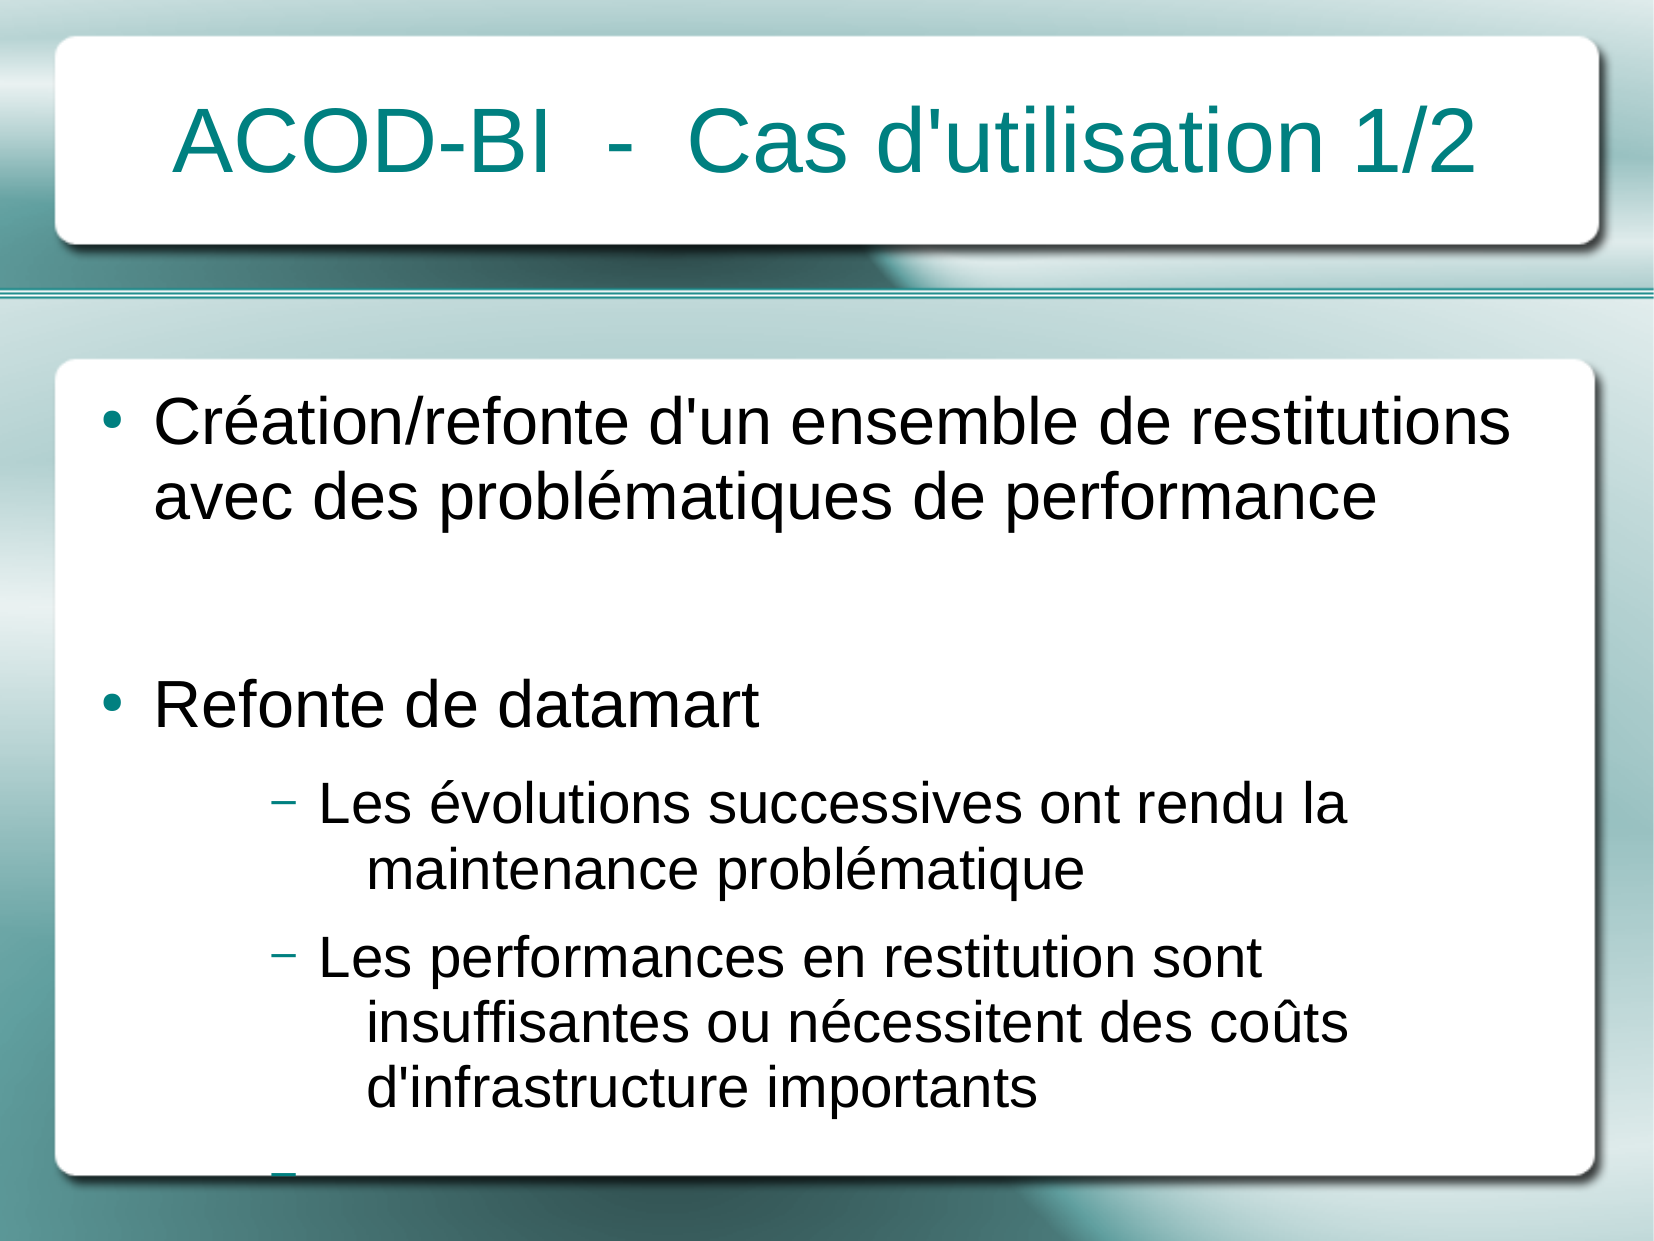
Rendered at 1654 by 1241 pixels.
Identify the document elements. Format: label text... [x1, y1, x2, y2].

title ACOD-BI - Cas d'utilisation 1/2 [82, 37, 1571, 245]
list Création/refonte d'un ensemble de restitutions avec des problématiques de performance Refonte de datamart Les évolutions successives ont rendu la maintenance problématique Les performances en restitution sont insuffisantes ou nécessitent des coûts d'infrastructure importants [82, 383, 1571, 1208]
picture [0, 0, 1654, 1241]
